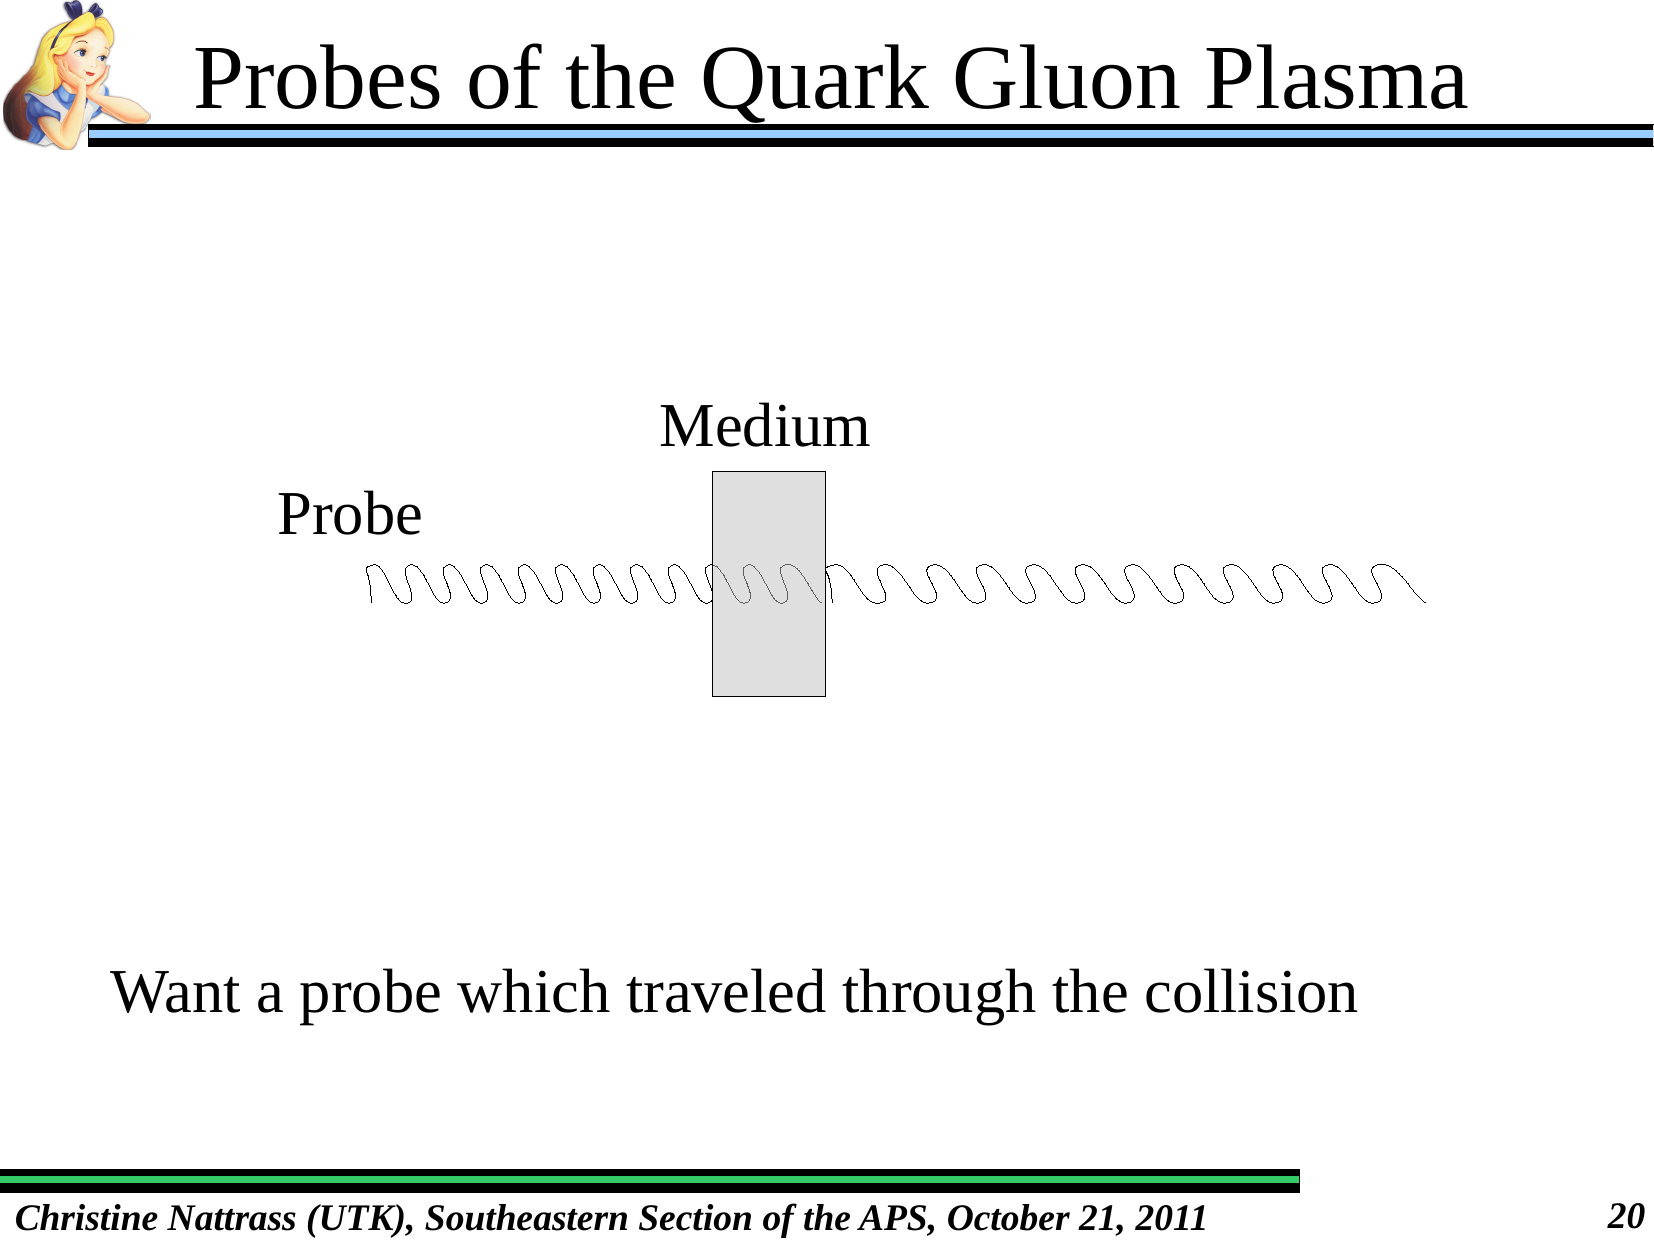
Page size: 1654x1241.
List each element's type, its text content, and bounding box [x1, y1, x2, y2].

text_box Medium [612, 382, 919, 468]
title Probes of the Quark Gluon Plasma [88, 15, 1577, 139]
text_box Want a probe which traveled through the collision [95, 949, 1375, 1034]
picture [3, 0, 151, 150]
text_box Probe [262, 471, 488, 556]
text_box [712, 471, 826, 697]
